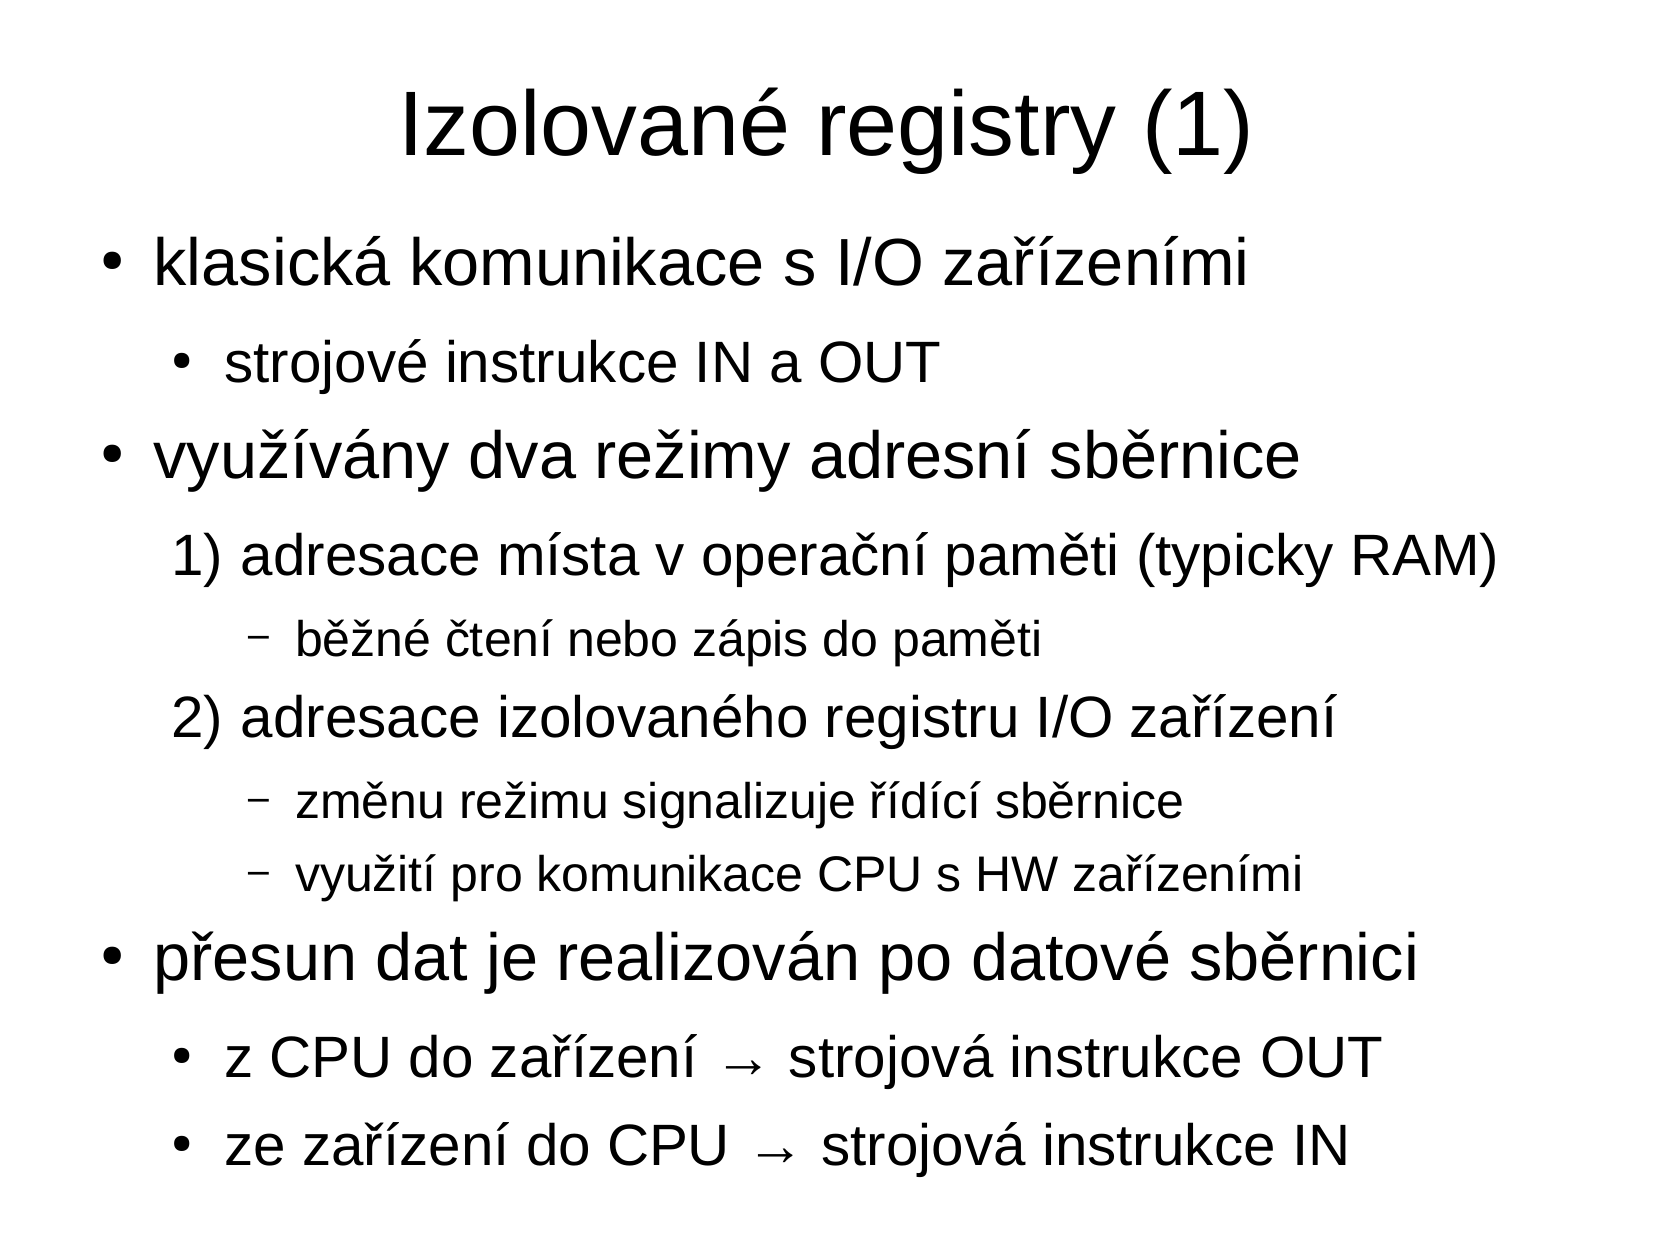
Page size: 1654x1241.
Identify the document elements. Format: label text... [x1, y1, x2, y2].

list klasická komunikace s I/O zařízeními strojové instrukce IN a OUT využívány dva režimy adresní sběrnice adresace místa v operační paměti (typicky RAM) běžné čtení nebo zápis do paměti adresace izolovaného registru I/O zařízení změnu režimu signalizuje řídící sběrnice využití pro komunikace CPU s HW zařízeními přesun dat je realizován po datové sběrnici z CPU do zařízení → strojová instrukce OUT ze zařízení do CPU → strojová instrukce IN [82, 225, 1625, 1177]
title Izolované registry (1) [82, 27, 1571, 220]
